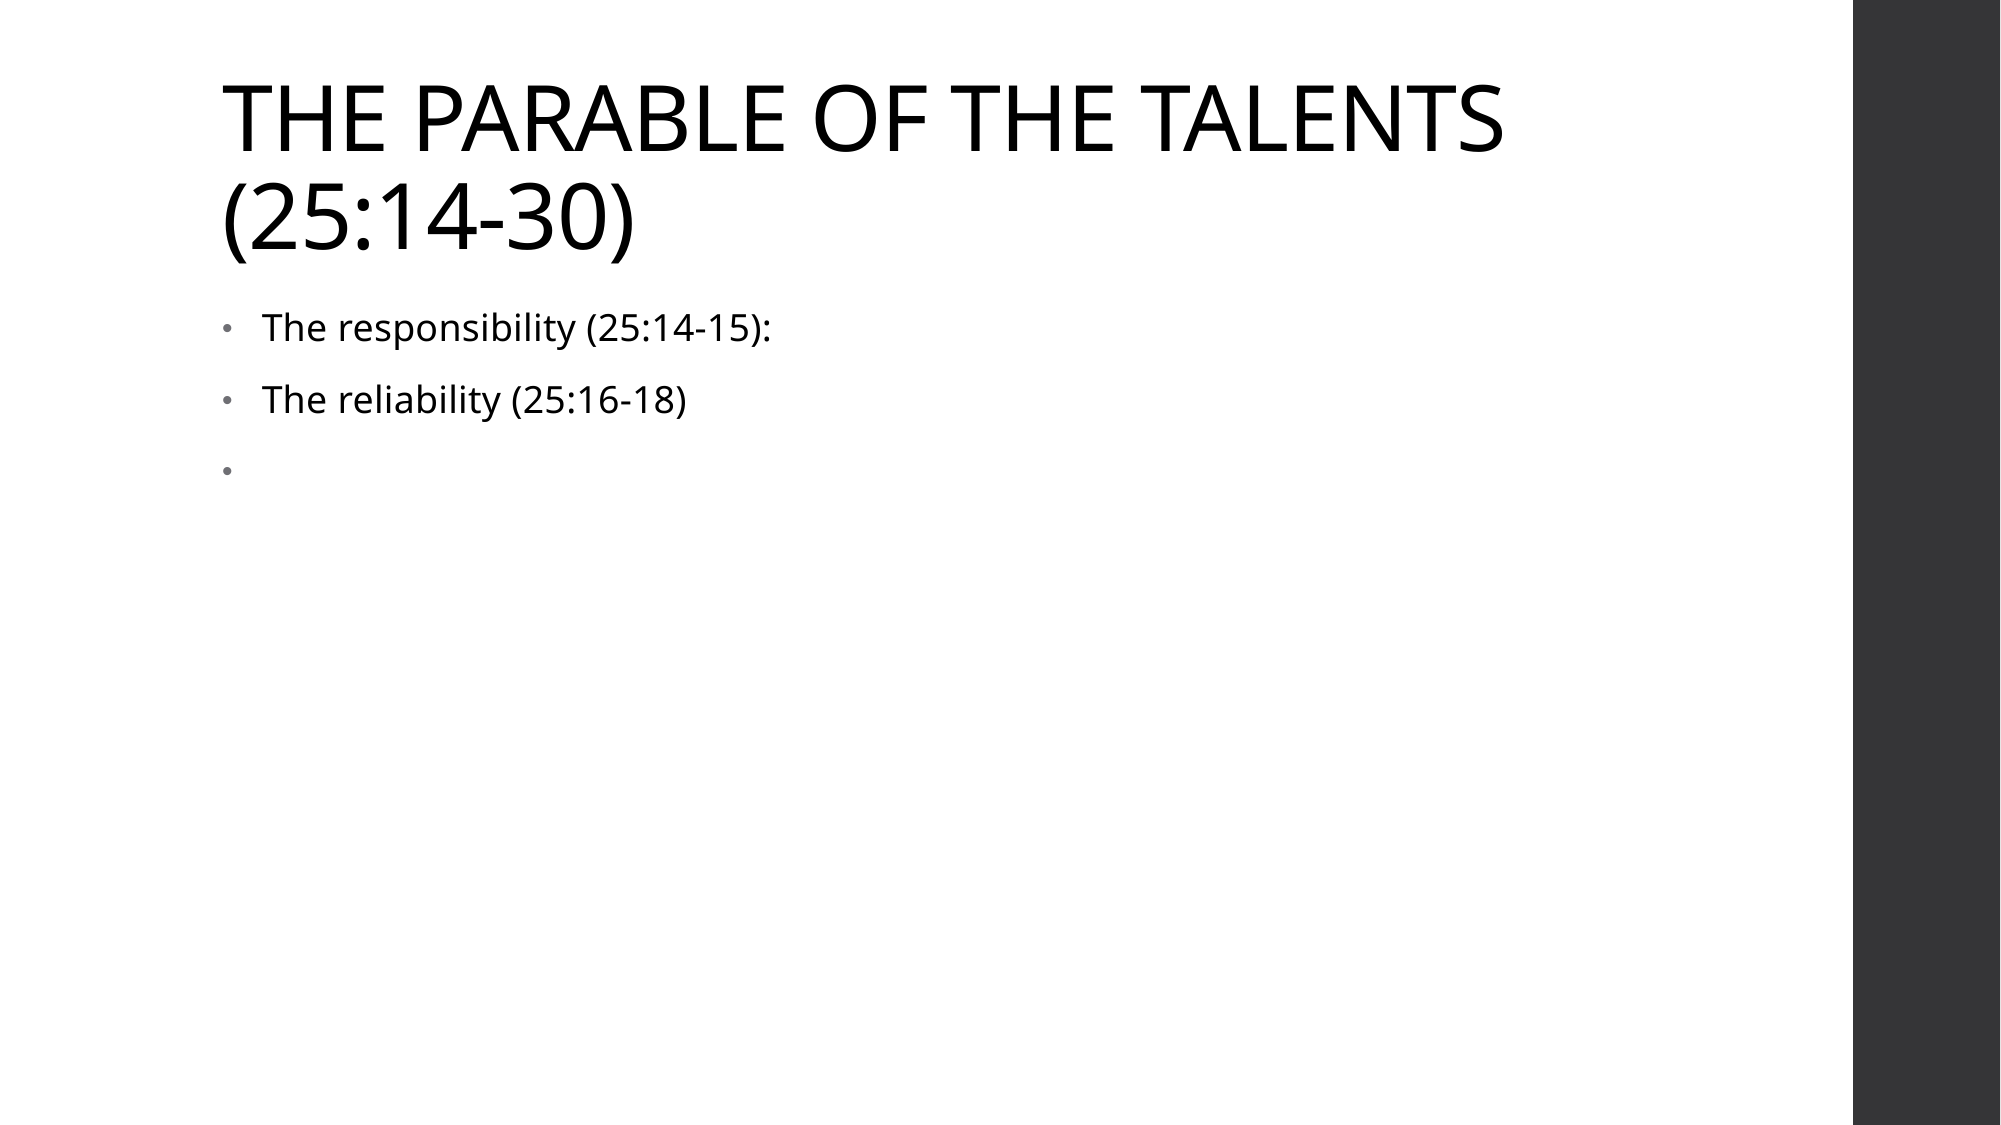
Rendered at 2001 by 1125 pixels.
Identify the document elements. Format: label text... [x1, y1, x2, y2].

list The responsibility (25:14-15): The reliability (25:16-18) [206, 299, 1617, 1014]
title THE PARABLE OF THE TALENTS (25:14-30) [206, 60, 1797, 278]
